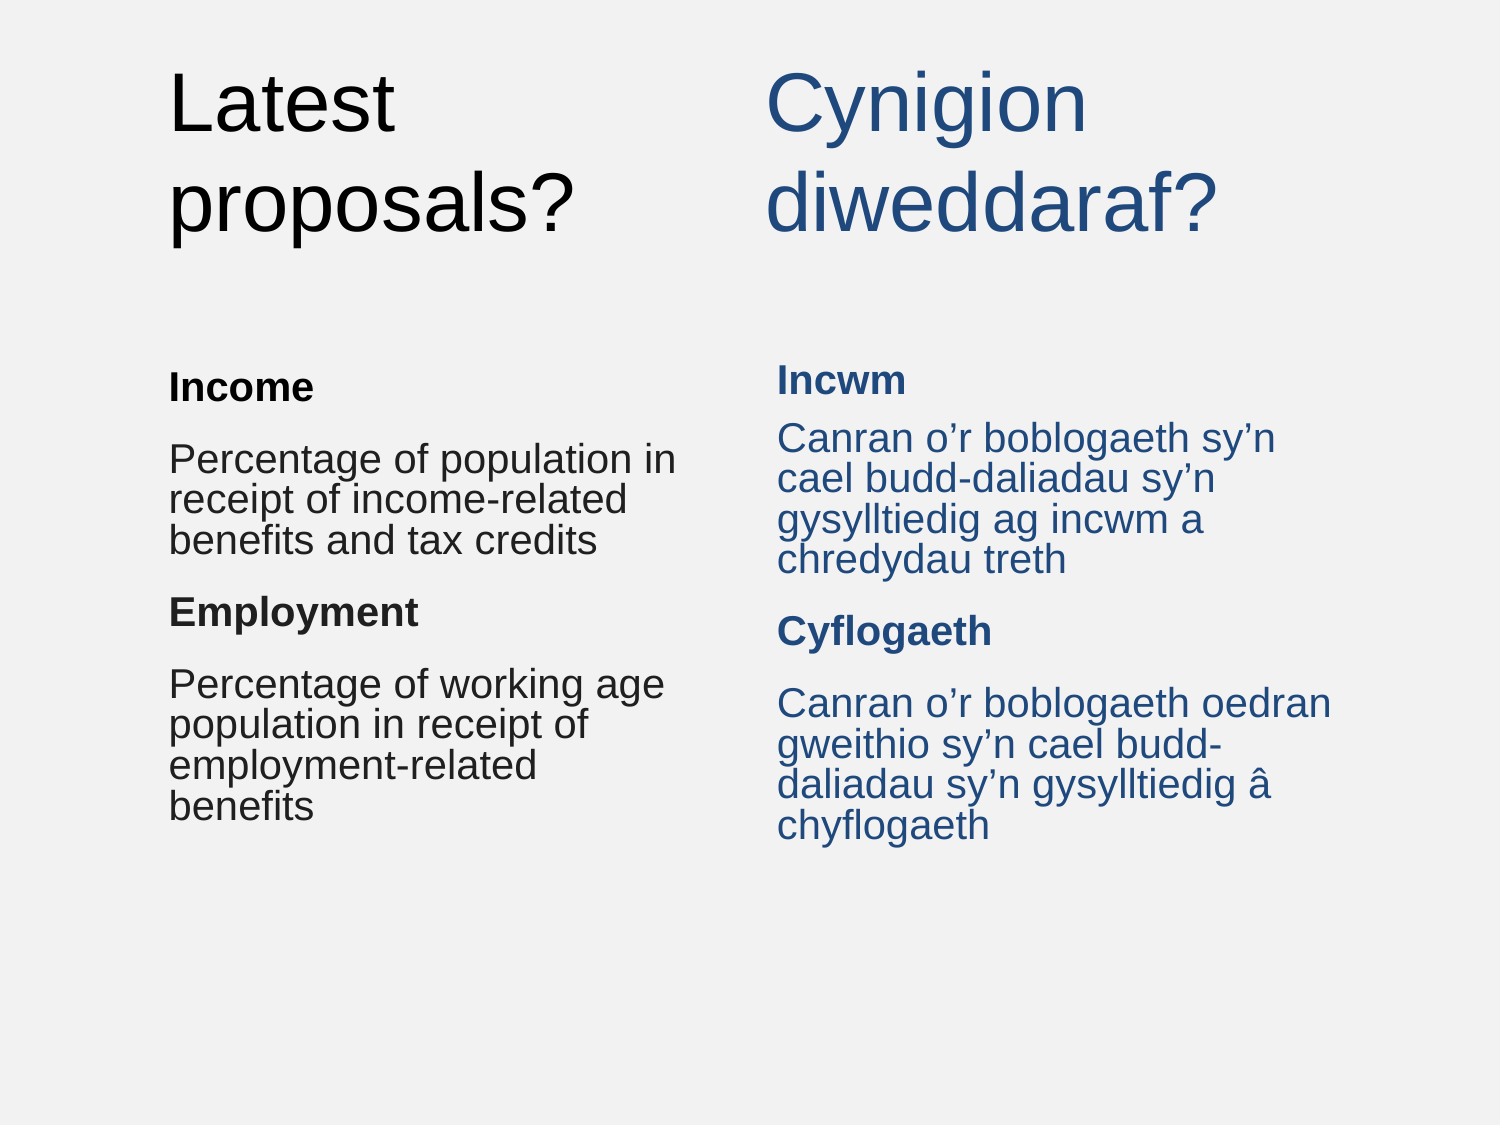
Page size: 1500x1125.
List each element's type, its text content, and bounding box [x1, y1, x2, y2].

text_box Cynigion diweddaraf? [751, 40, 1347, 258]
text_box Incwm Canran o’r boblogaeth sy’n cael budd-daliadau sy’n gysylltiedig ag incwm a chredydau treth Cyflogaeth Canran o’r boblogaeth oedran gweithio sy’n cael budd-daliadau sy’n gysylltiedig â chyflogaeth [761, 338, 1359, 947]
text_box Latest proposals? [153, 40, 751, 258]
text_box Income Percentage of population in receipt of income-related benefits and tax credits Employment Percentage of working age population in receipt of employment-related benefits [153, 361, 703, 853]
